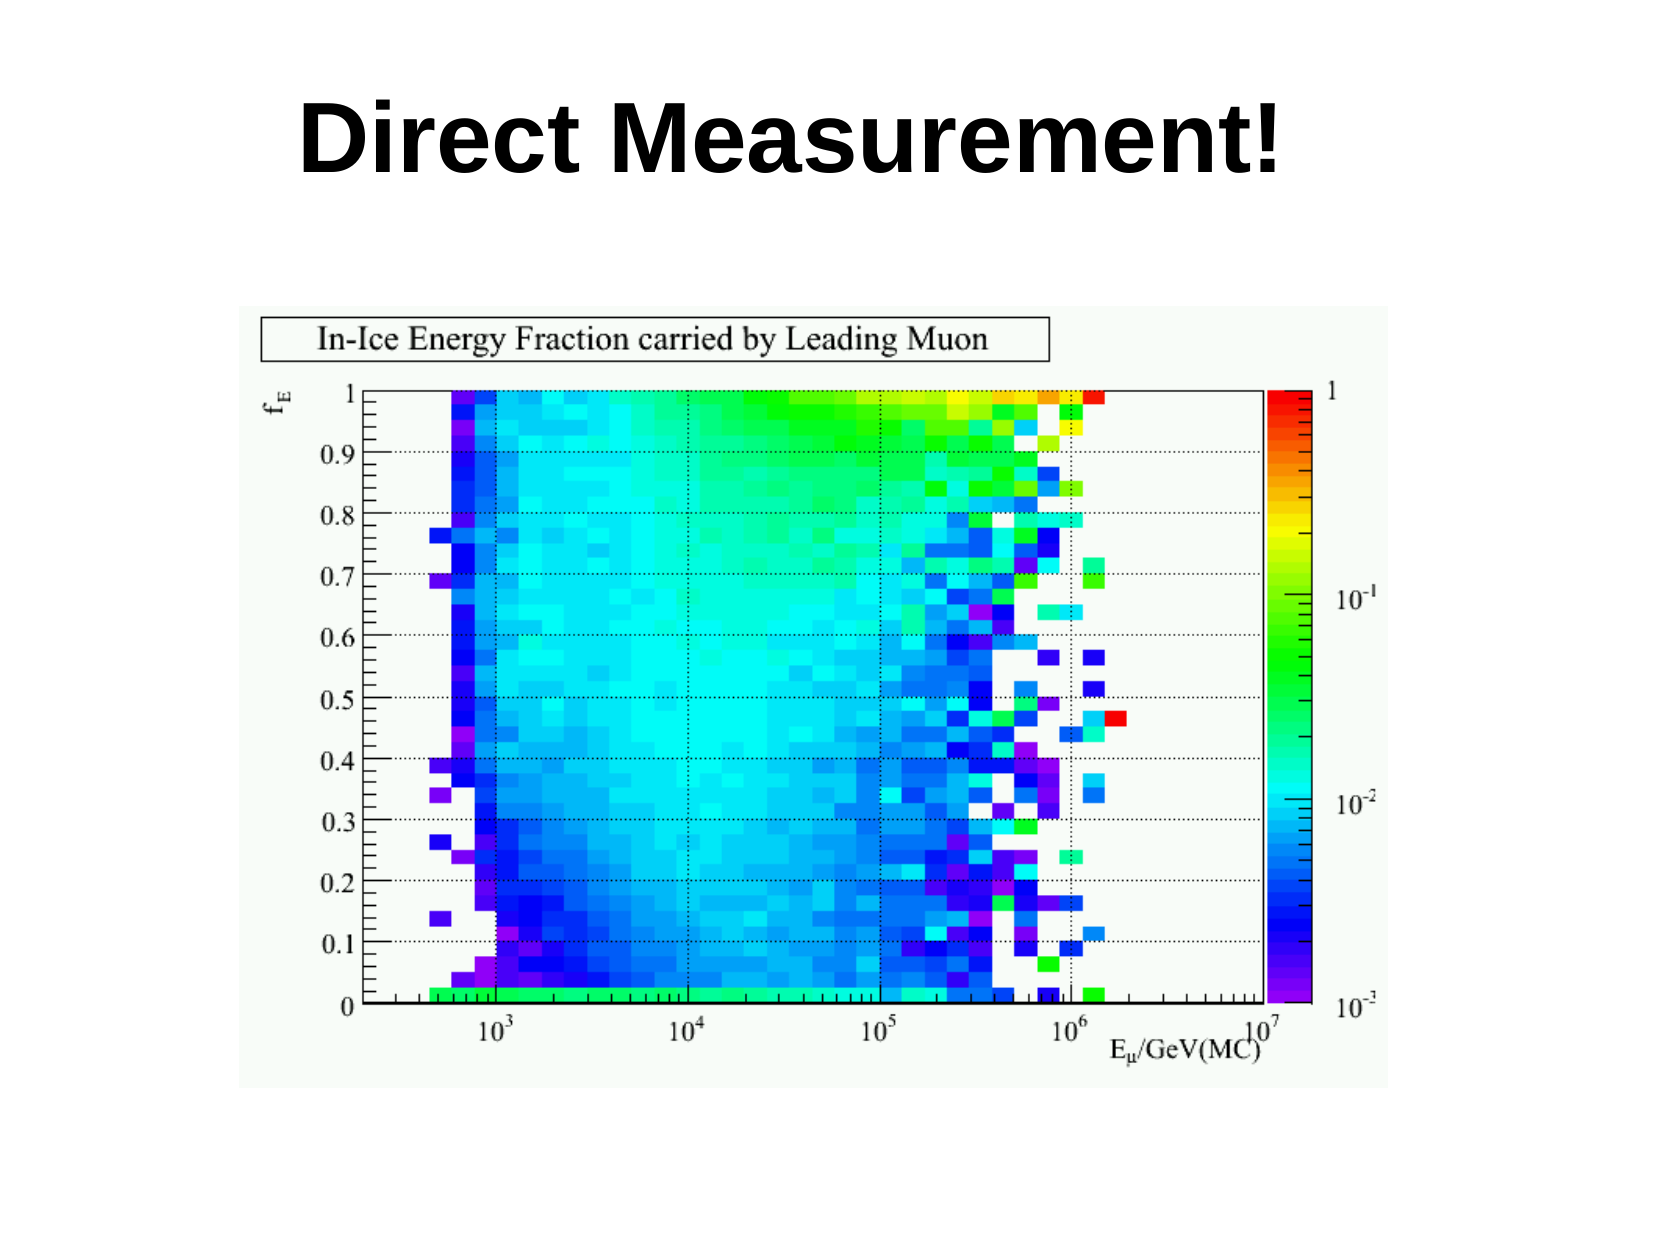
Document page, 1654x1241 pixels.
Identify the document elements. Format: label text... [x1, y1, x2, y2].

picture [239, 306, 1388, 1088]
text_box Direct Measurement! [282, 75, 1302, 241]
